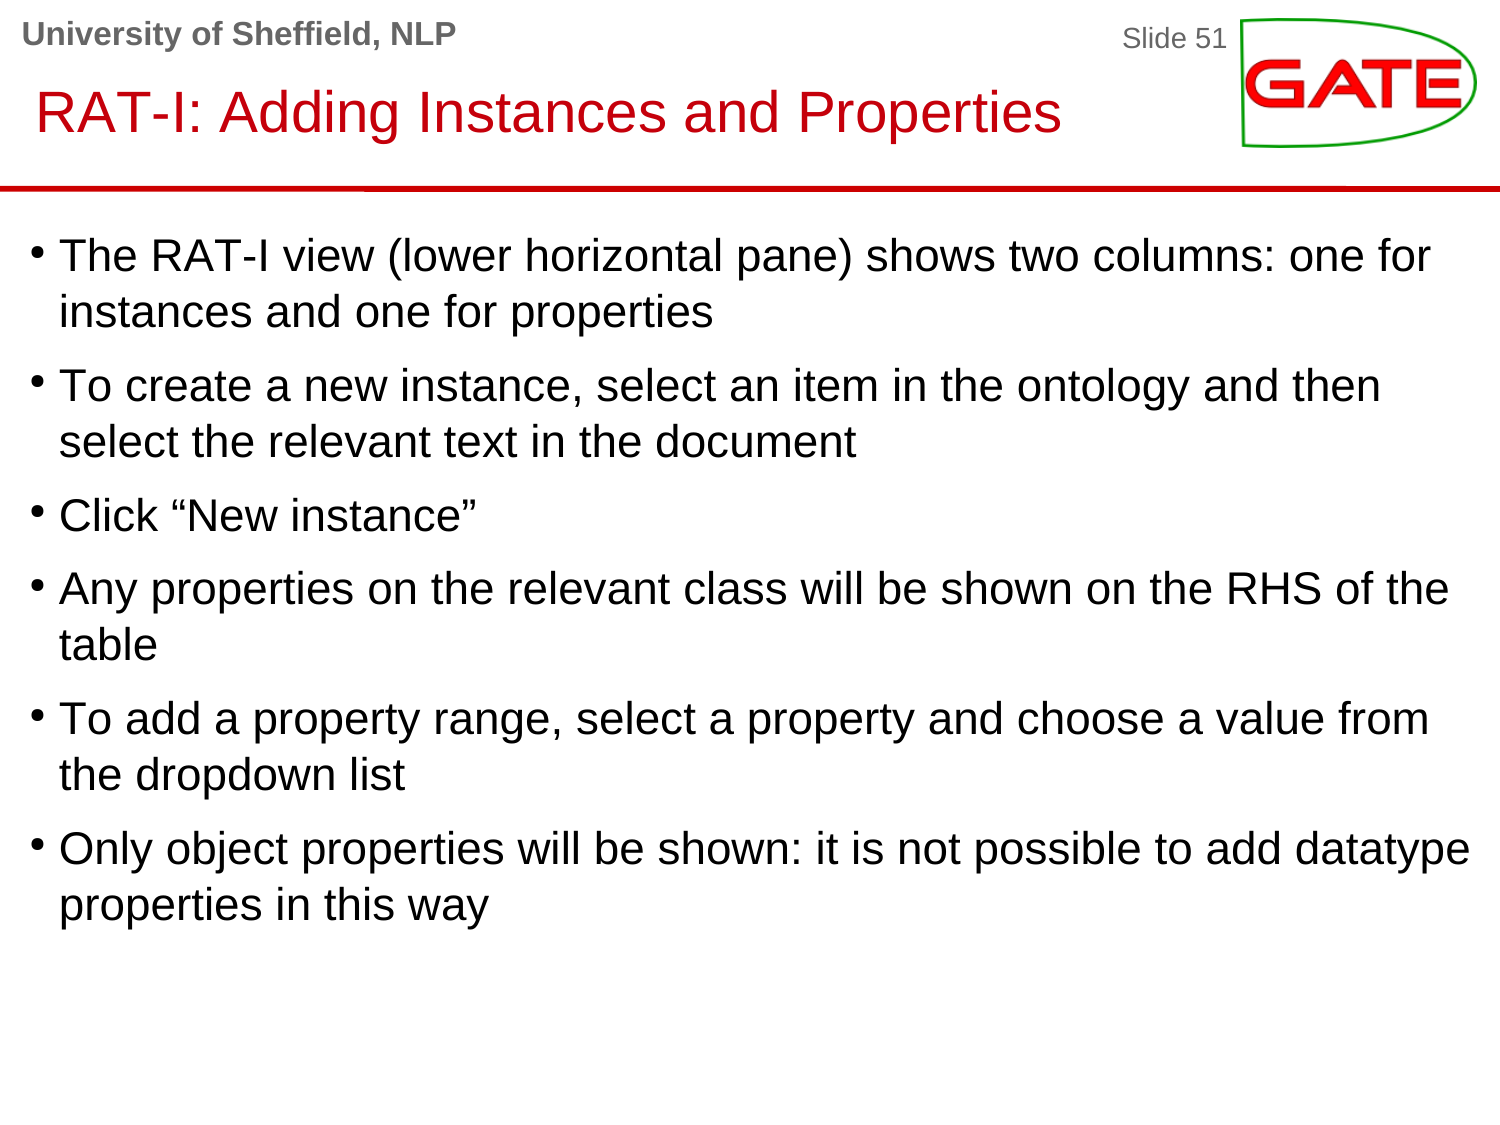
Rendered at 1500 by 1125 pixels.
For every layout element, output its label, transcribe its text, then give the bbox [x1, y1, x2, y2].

picture [1240, 18, 1477, 148]
list The RAT-I view (lower horizontal pane) shows two columns: one for instances and one for properties To create a new instance, select an item in the ontology and then select the relevant text in the document Click “New instance” Any properties on the relevant class will be shown on the RHS of the table To add a property range, select a property and choose a value from the dropdown list Only object properties will be shown: it is not possible to add datatype properties in this way [29, 224, 1477, 1093]
title RAT-I: Adding Instances and Properties [35, 23, 1274, 202]
